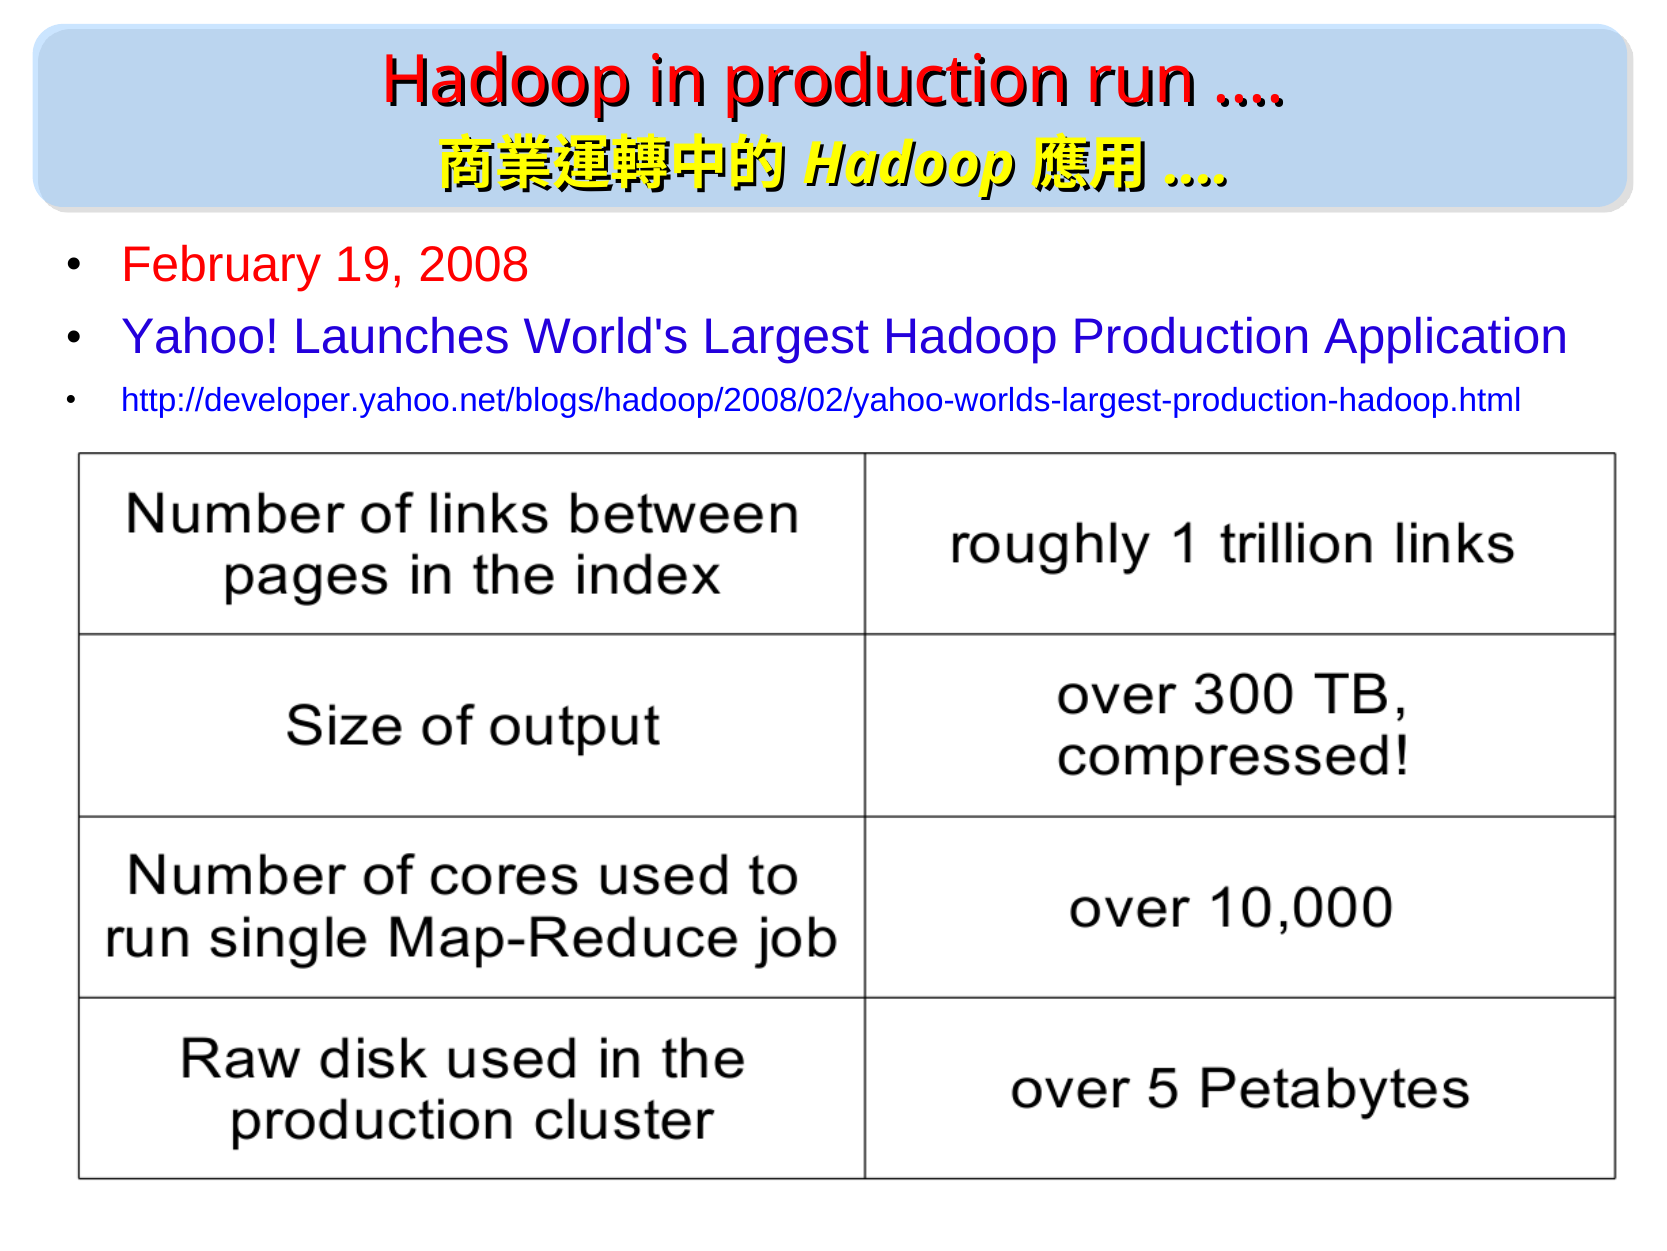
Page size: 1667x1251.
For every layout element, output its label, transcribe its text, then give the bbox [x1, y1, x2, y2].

text_box [32, 23, 1628, 207]
title Hadoop in production run .... 商業運轉中的Hadoop應用.... [124, 28, 1542, 206]
list February 19, 2008 Yahoo! Launches World's Largest Hadoop Production Application http://developer.yahoo.net/blogs/hadoop/2008/02/yahoo-worlds-largest-production-hadoop.html [64, 236, 1613, 447]
picture [73, 447, 1622, 1185]
